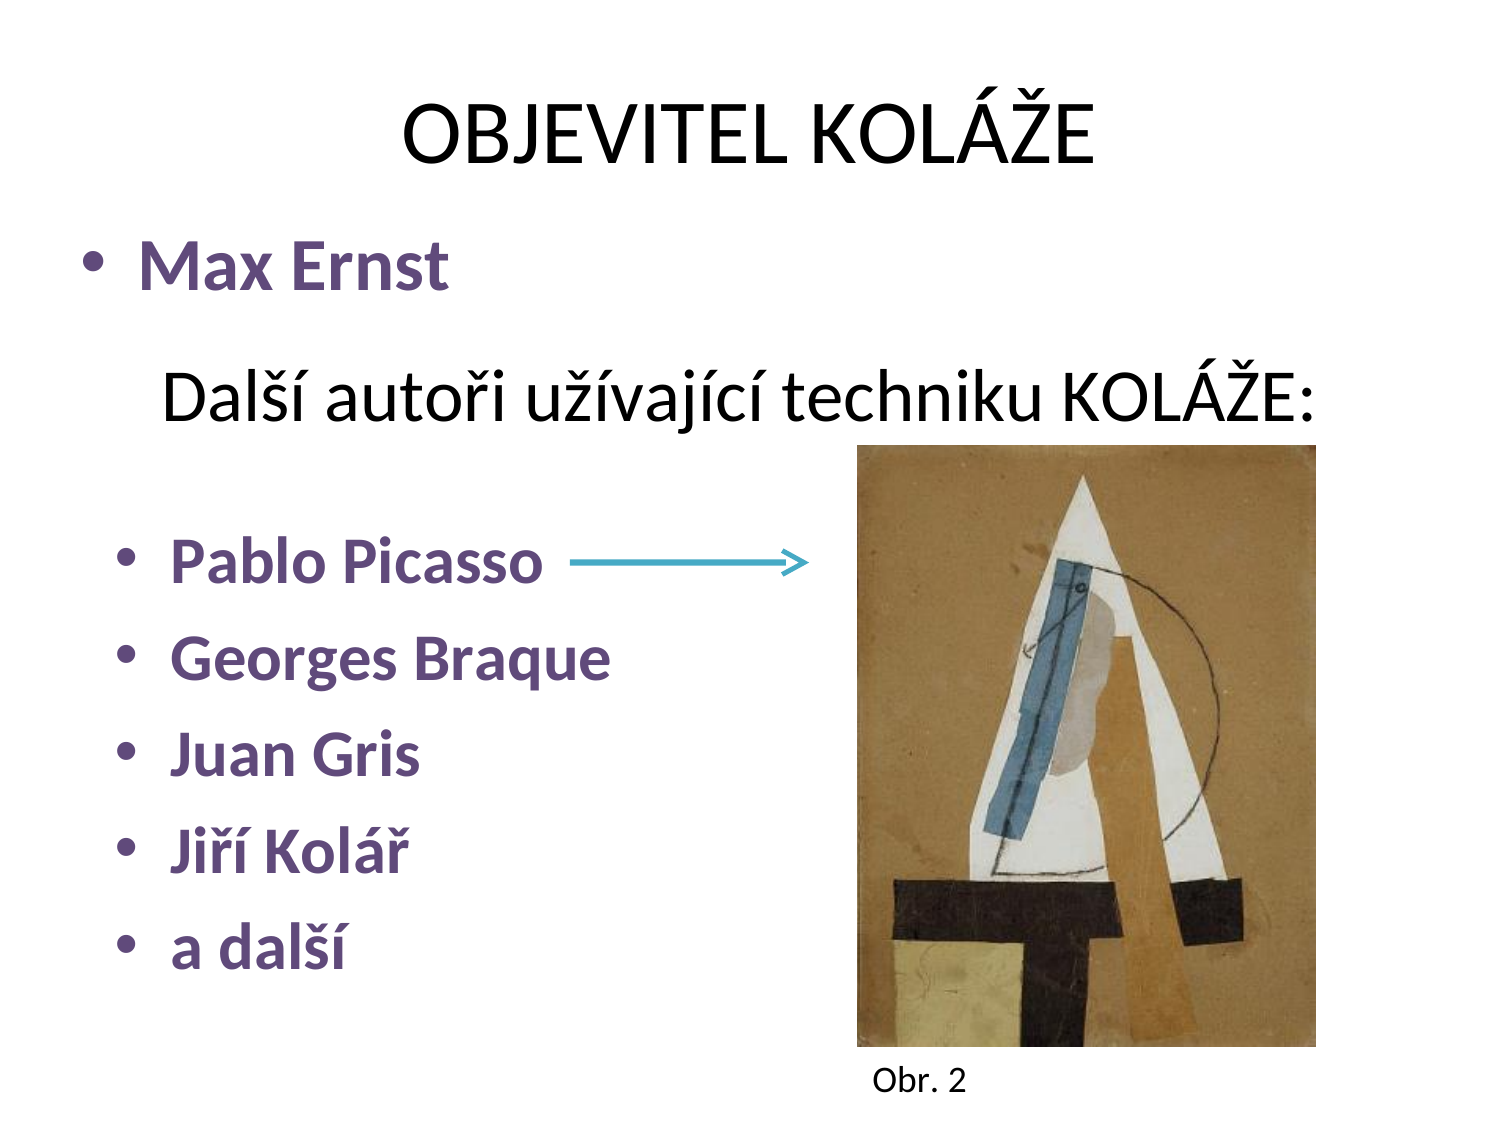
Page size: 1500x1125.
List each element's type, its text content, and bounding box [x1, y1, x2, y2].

list Max Ernst [65, 208, 1416, 379]
text_box Obr. 2 [857, 1047, 999, 1108]
text_box Pablo Picasso Georges Braque Juan Gris Jiří Kolář a další [99, 509, 740, 1031]
text_box Další autoři užívající techniku KOLÁŽE: [64, 314, 1415, 468]
picture [857, 445, 1316, 1047]
title OBJEVITEL KOLÁŽE [75, 45, 1426, 209]
